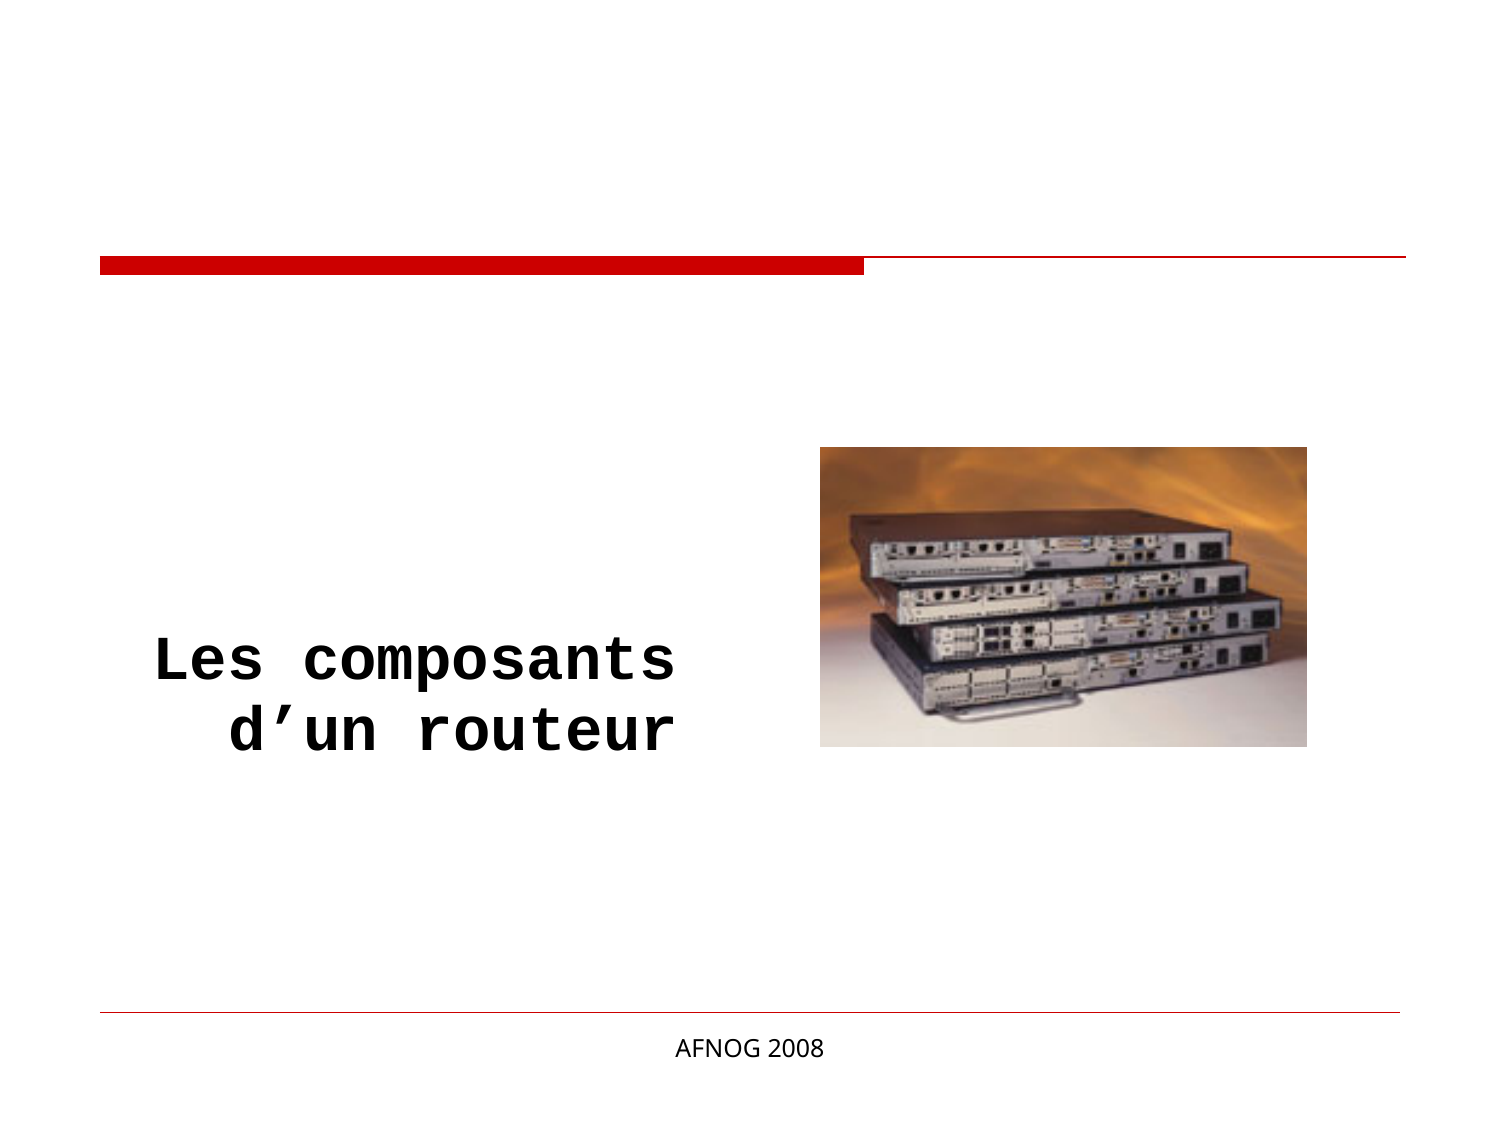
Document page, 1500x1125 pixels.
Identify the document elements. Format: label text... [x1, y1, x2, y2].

list Les composants d’un routeur [92, 287, 737, 988]
text_box [820, 447, 1307, 747]
text_box AFNOG 2008 [512, 1024, 988, 1103]
